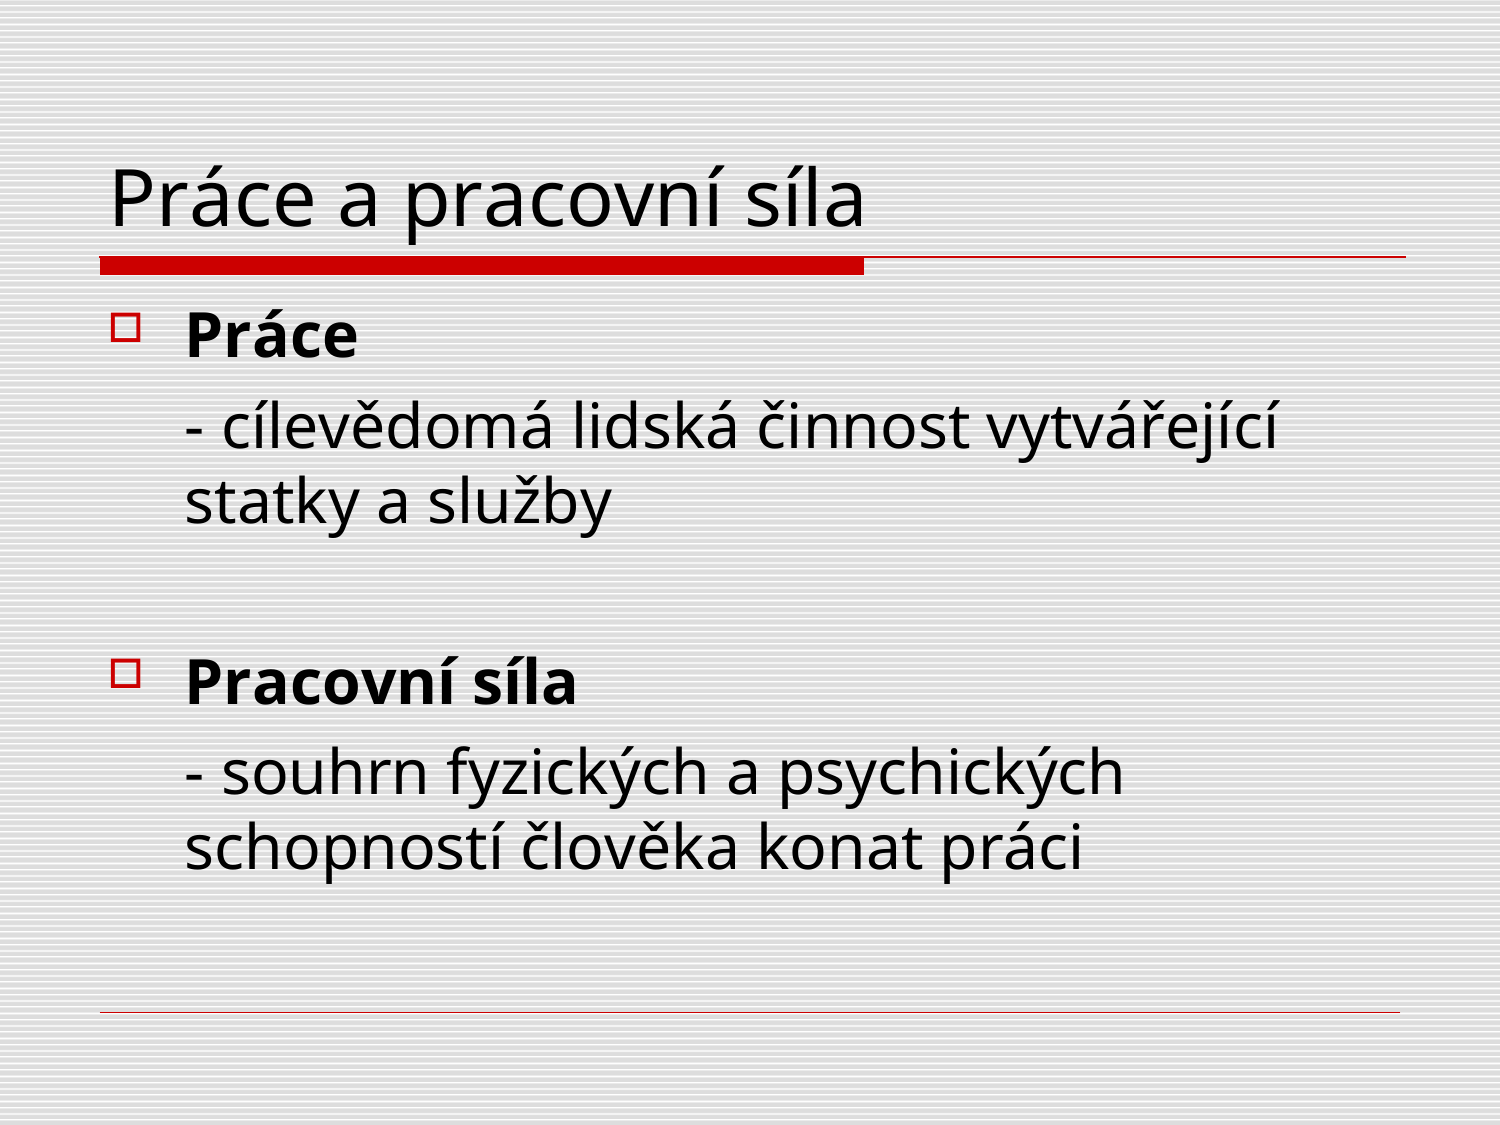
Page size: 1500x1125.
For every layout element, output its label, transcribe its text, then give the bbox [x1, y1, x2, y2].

list Práce - cílevědomá lidská činnost vytvářející statky a služby Pracovní síla - souhrn fyzických a psychických schopností člověka konat práci [92, 287, 1406, 988]
picture [0, 0, 1500, 1125]
title Práce a pracovní síla [94, 49, 1407, 250]
